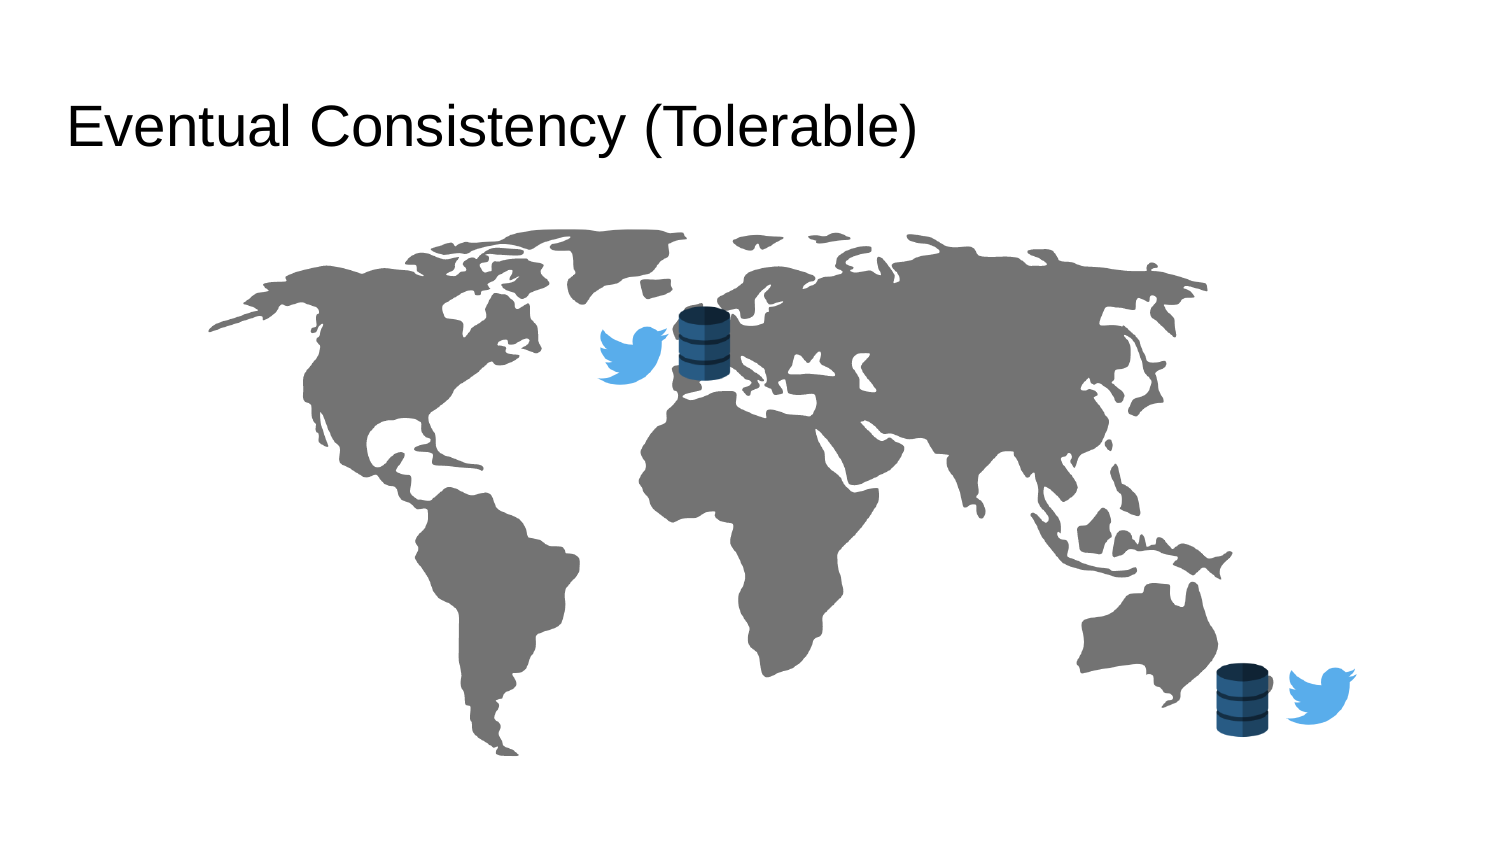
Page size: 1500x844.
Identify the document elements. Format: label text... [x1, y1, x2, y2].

picture [181, 181, 1357, 809]
title Eventual Consistency (Tolerable) [51, 72, 1449, 167]
